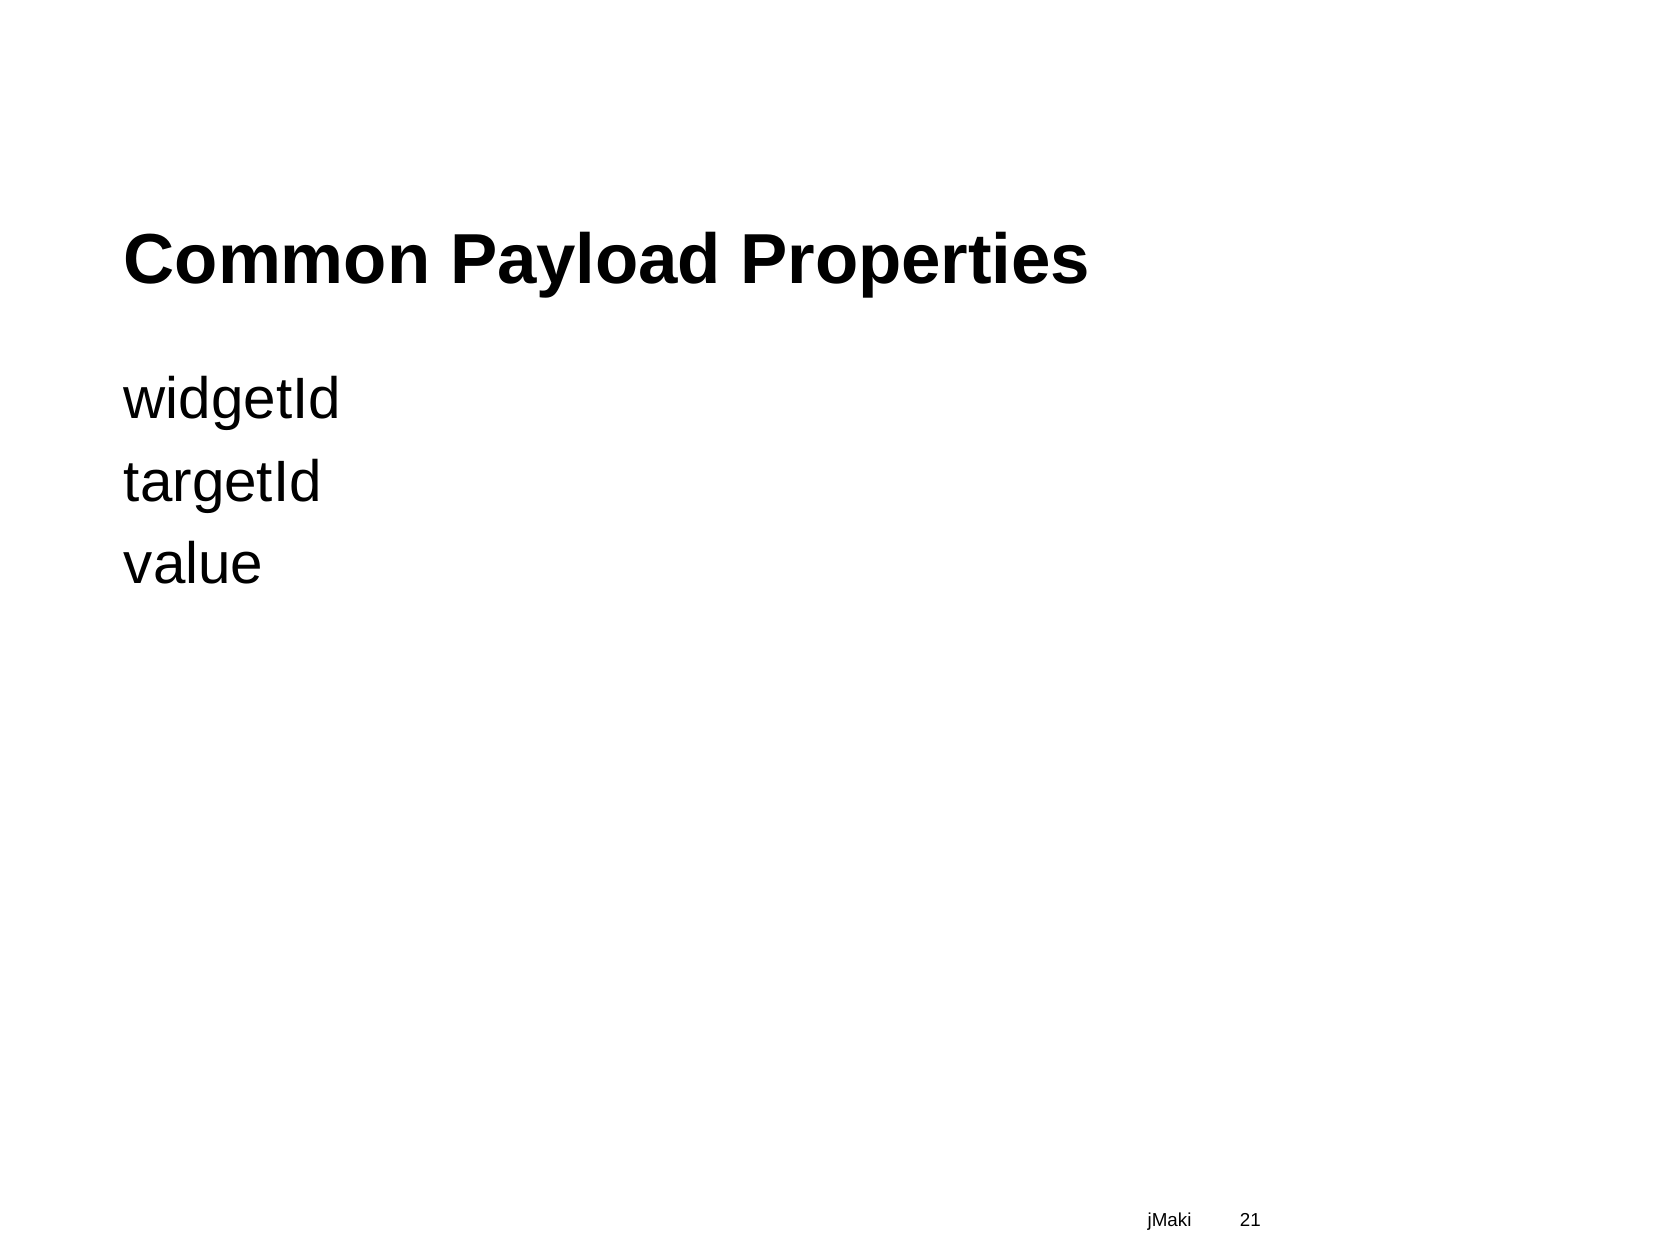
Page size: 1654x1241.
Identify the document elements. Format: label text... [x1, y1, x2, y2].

title Common Payload Properties [124, 132, 1561, 298]
list widgetId targetId value [124, 372, 1571, 1136]
